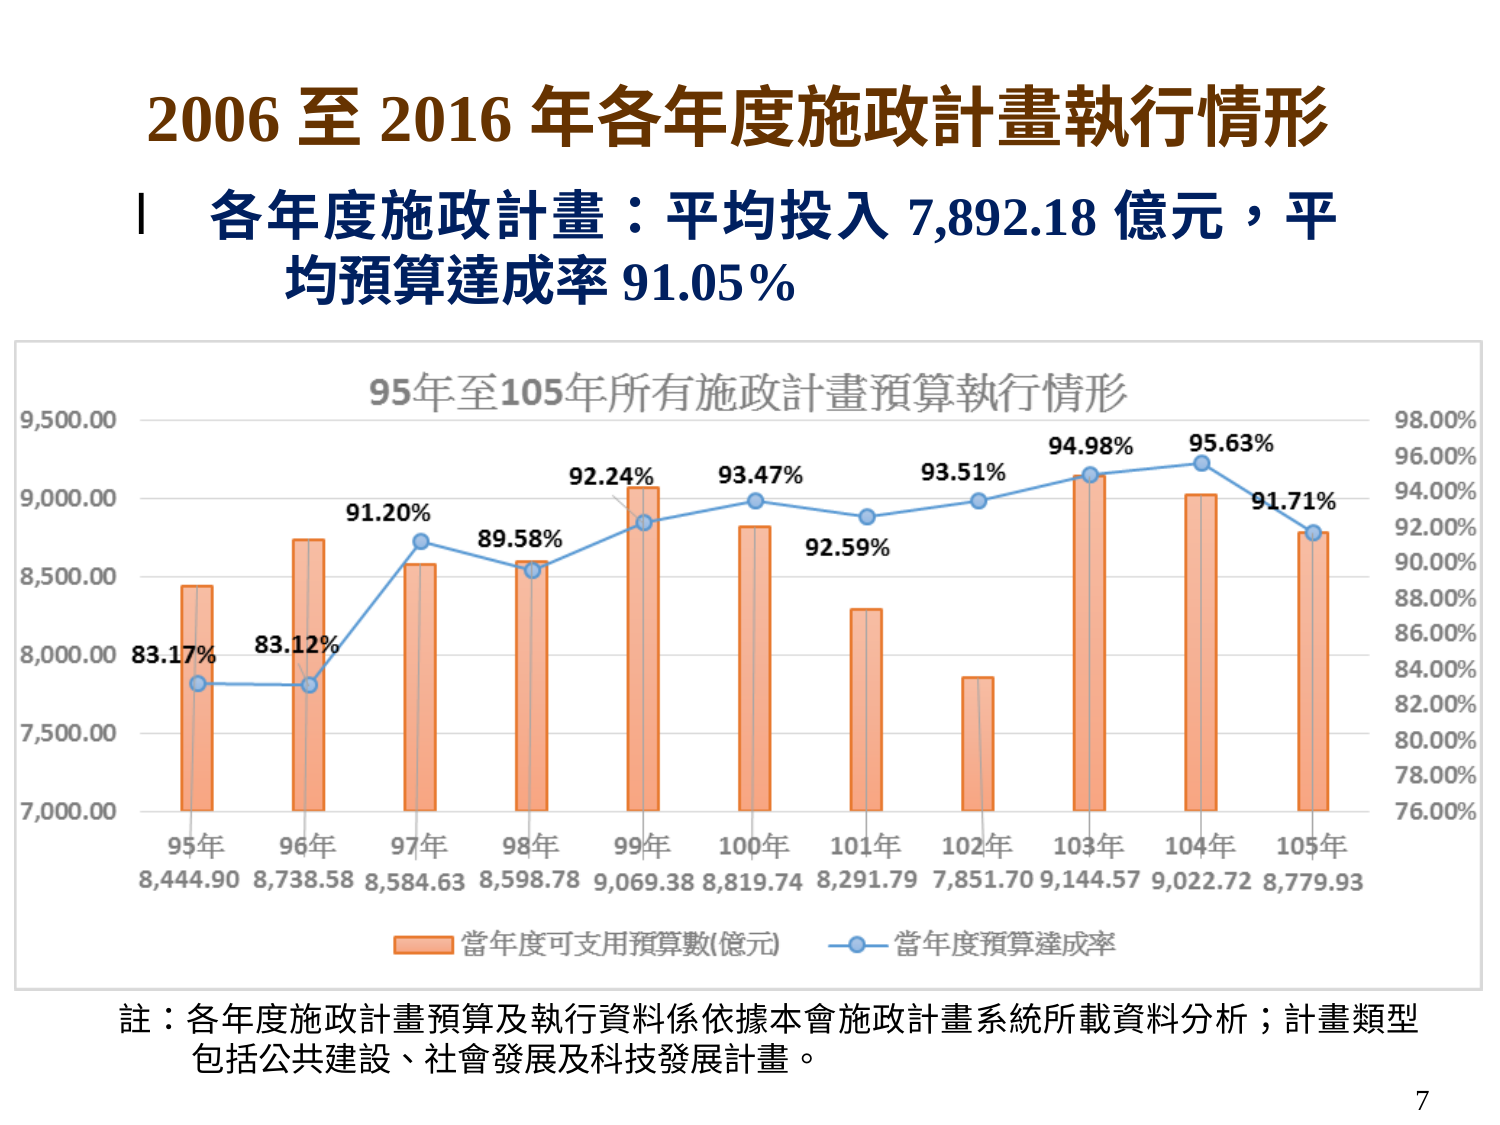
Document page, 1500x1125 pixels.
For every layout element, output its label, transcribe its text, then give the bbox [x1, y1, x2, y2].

text_box 各年度施政計畫：平均投入7,892.18億元，平均預算達成率91.05% [90, 174, 1354, 319]
text_box 註：各年度施政計畫預算及執行資料係依據本會施政計畫系統所載資料分析；計畫類型 包括公共建設、社會發展及科技發展計畫。 [89, 990, 1436, 1085]
text_box 2006至2016年各年度施政計畫執行情形 [89, 68, 1388, 163]
picture [14, 340, 1483, 991]
